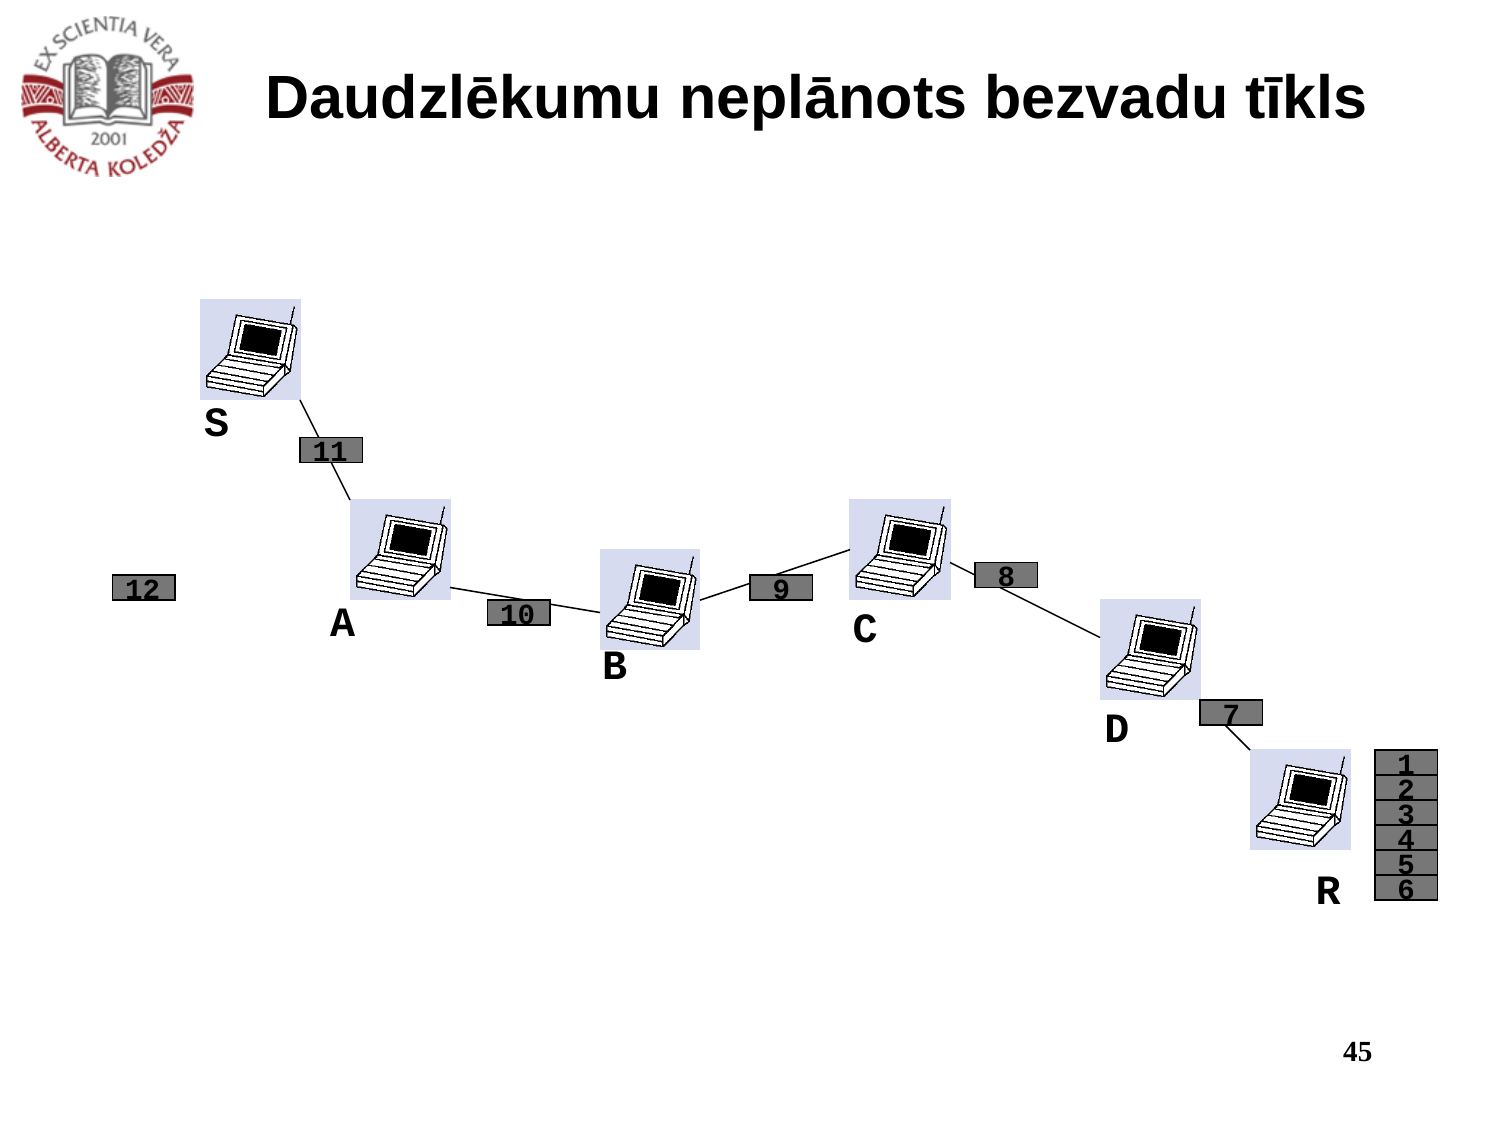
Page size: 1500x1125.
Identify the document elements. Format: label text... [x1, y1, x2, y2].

text_box 11 [300, 437, 363, 463]
chart [1250, 750, 1351, 850]
text_box R [1300, 855, 1356, 921]
text_box 6 [1374, 874, 1438, 900]
chart [1100, 600, 1201, 700]
chart [849, 500, 951, 601]
text_box 8 [975, 562, 1038, 588]
text_box 3 [1374, 799, 1438, 824]
text_box S [189, 387, 244, 454]
text_box D [1089, 692, 1145, 759]
text_box C [837, 592, 893, 659]
text_box <skaitlis> [1074, 1025, 1388, 1101]
chart [600, 549, 700, 651]
text_box A [315, 587, 370, 653]
picture [21, 16, 194, 177]
text_box 1 [1374, 749, 1438, 774]
text_box 5 [1374, 849, 1438, 874]
text_box 12 [112, 574, 175, 600]
text_box 7 [1200, 699, 1263, 726]
chart [350, 500, 451, 601]
text_box 4 [1374, 824, 1438, 849]
title Daudzlēkumu neplānots bezvadu tīkls [187, 44, 1425, 150]
text_box B [587, 630, 642, 696]
chart [200, 299, 301, 400]
text_box 9 [750, 574, 813, 600]
text_box 10 [487, 599, 550, 625]
text_box 2 [1374, 774, 1438, 799]
